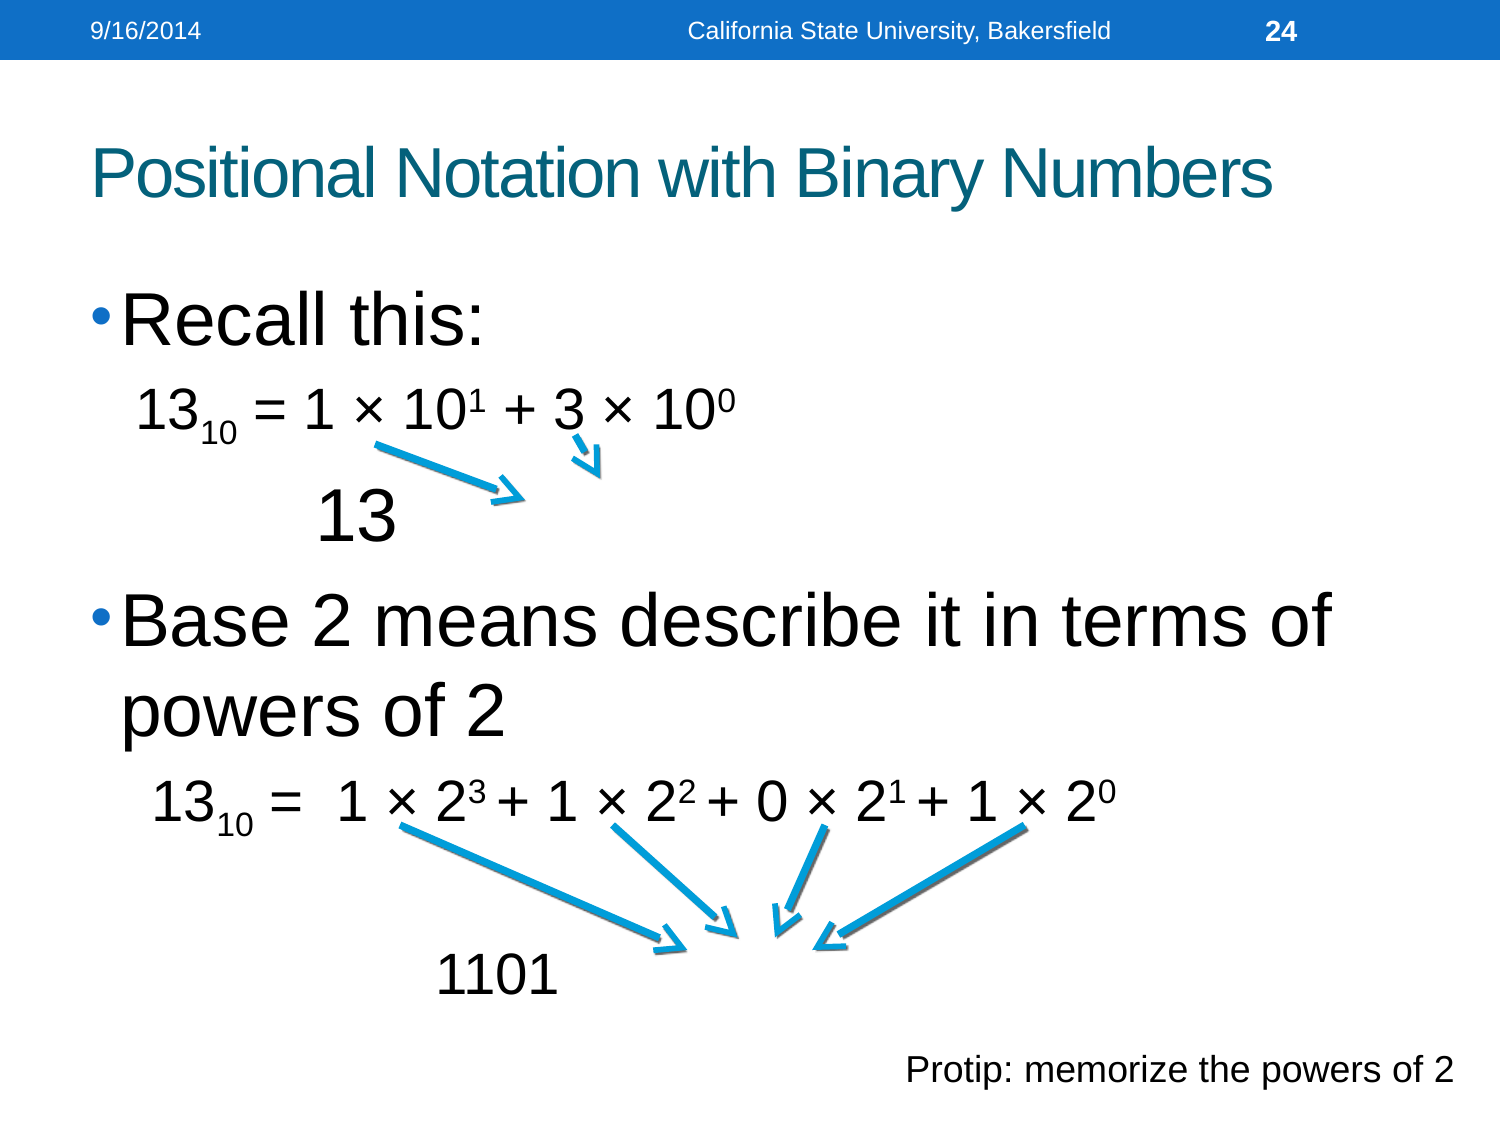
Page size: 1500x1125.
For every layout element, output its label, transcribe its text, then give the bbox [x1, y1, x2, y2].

text_box Protip: memorize the powers of 2 [890, 1037, 1470, 1098]
list Recall this: 1310 = 1 × 101 + 3 × 100 13 Base 2 means describe it in terms of powers of 2 1310 = 1 × 23 + 1 × 22 + 0 × 21 + 1 × 20 1101 [75, 262, 1425, 1063]
slide_number <number> [1250, 3, 1425, 57]
footer California State University, Bakersfield [562, 3, 1238, 57]
slide_number 9/16/2014 [75, 3, 550, 57]
title Positional Notation with Binary Numbers [75, 87, 1425, 250]
